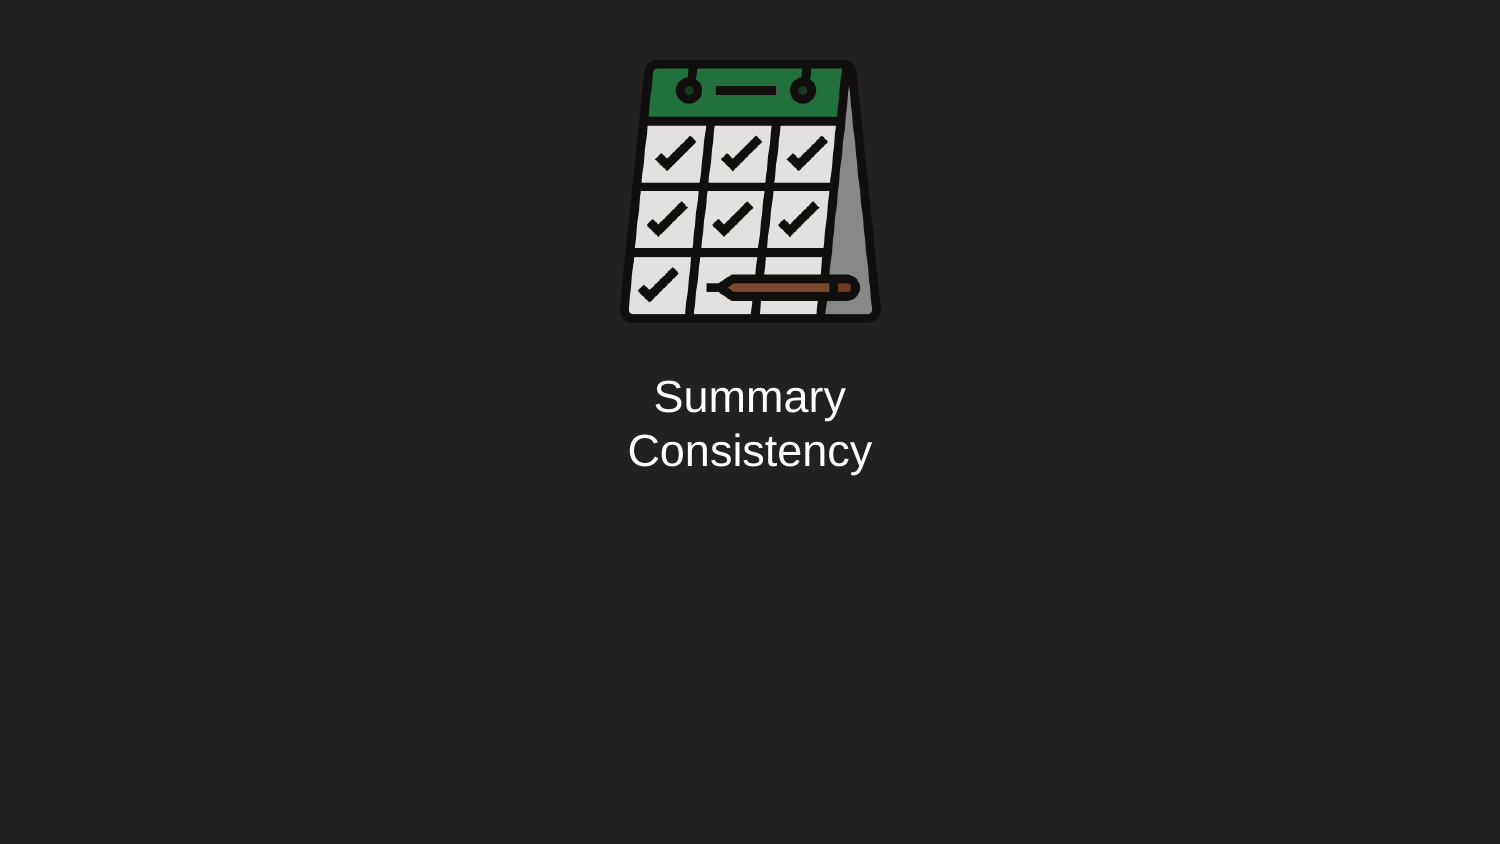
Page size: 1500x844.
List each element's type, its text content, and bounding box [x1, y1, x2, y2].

picture [480, 39, 1020, 343]
title Summary Consistency [51, 352, 1449, 491]
